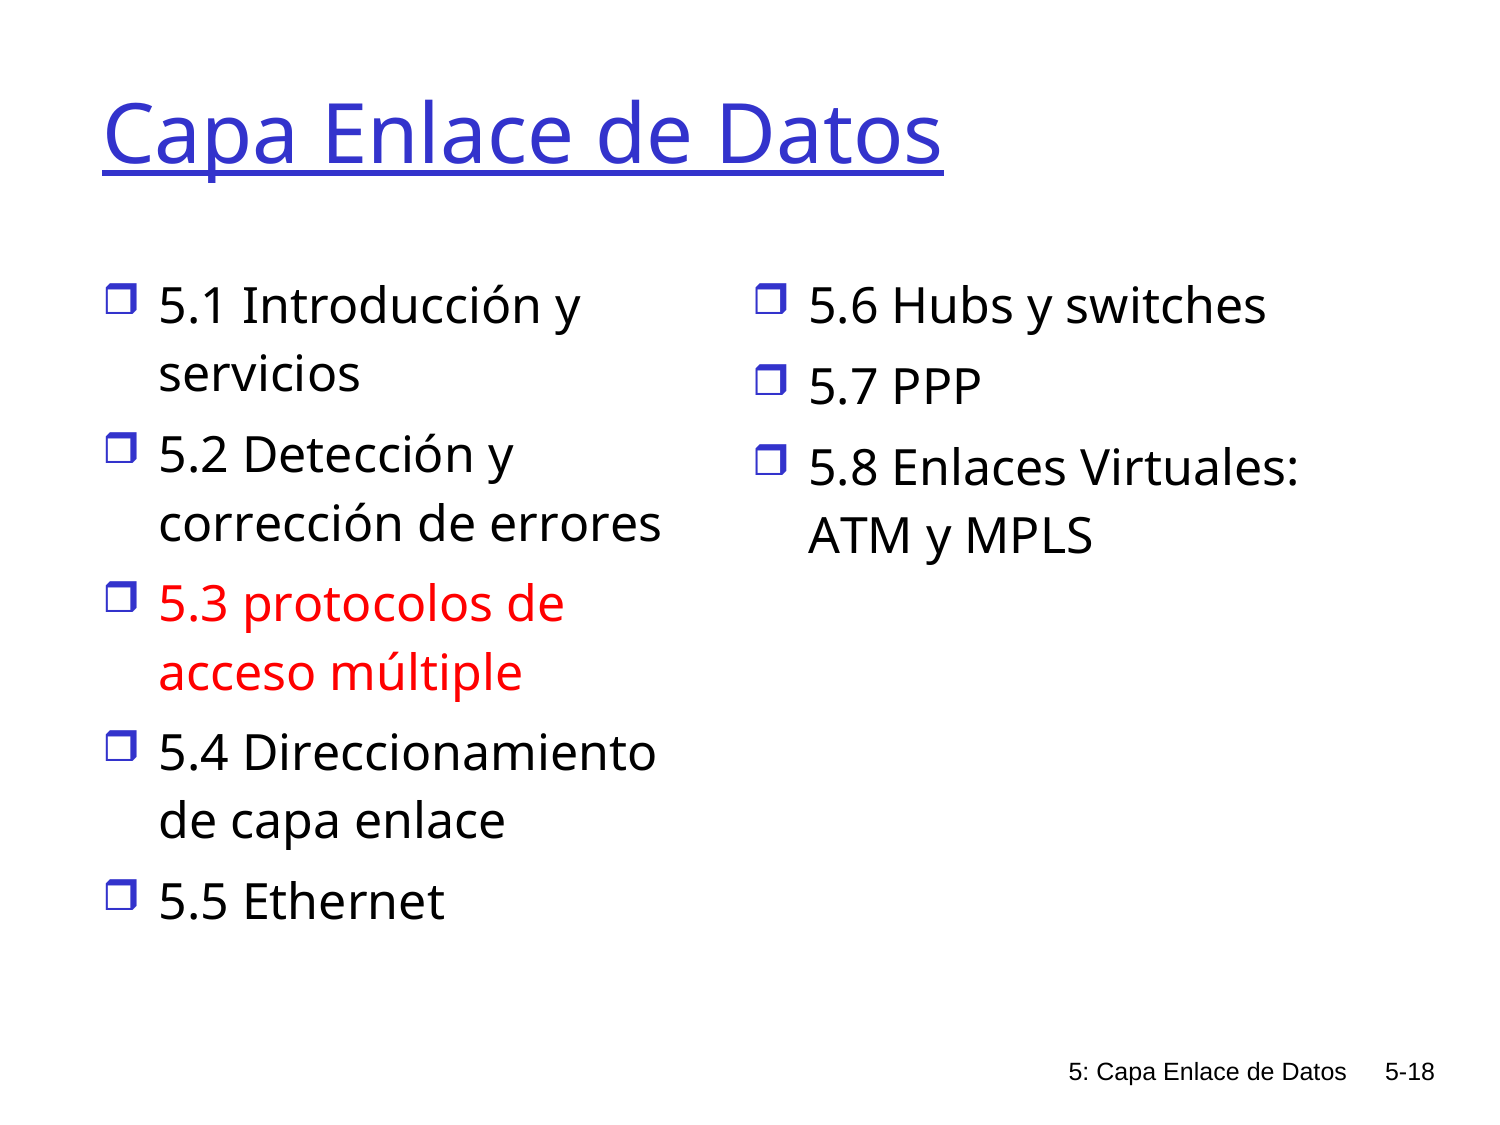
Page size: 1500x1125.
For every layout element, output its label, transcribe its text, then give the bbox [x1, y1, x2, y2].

list 5.6 Hubs y switches 5.7 PPP 5.8 Enlaces Virtuales: ATM y MPLS [737, 262, 1403, 1026]
list 5.1 Introducción y servicios 5.2 Detección y corrección de errores 5.3 protocolos de acceso múltiple 5.4 Direccionamiento de capa enlace 5.5 Ethernet [87, 262, 713, 1026]
title Capa Enlace de Datos [87, 37, 1363, 225]
